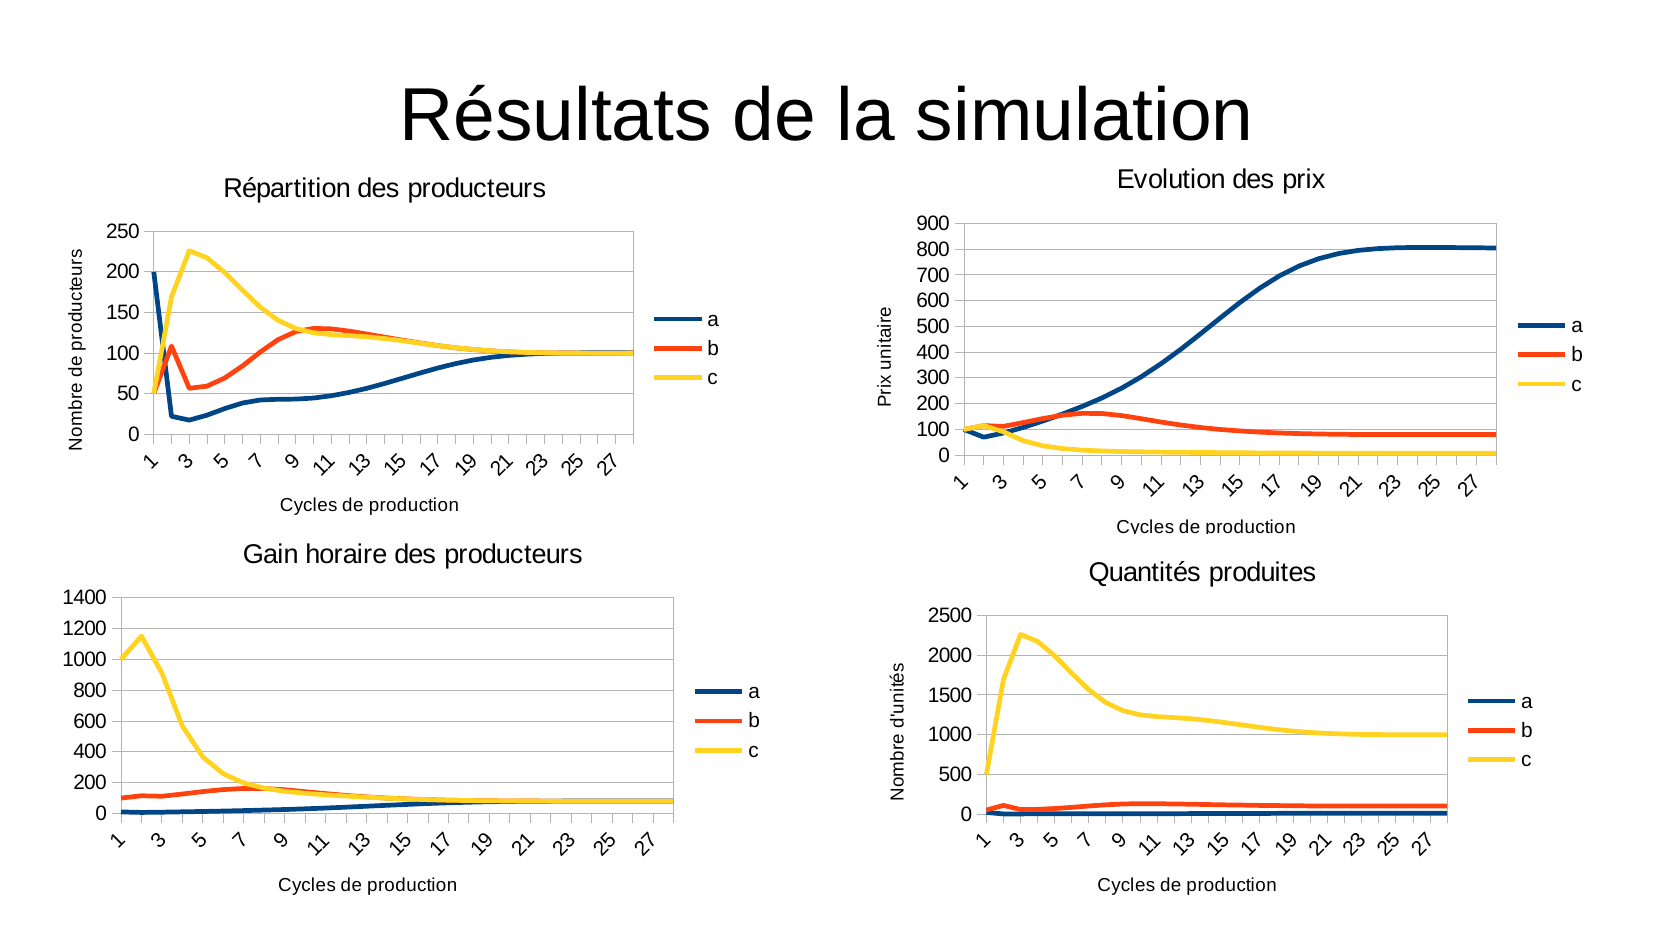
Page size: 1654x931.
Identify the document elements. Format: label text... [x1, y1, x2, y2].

title Résultats de la simulation [82, 37, 1571, 193]
chart [32, 149, 779, 927]
chart [841, 140, 1602, 927]
